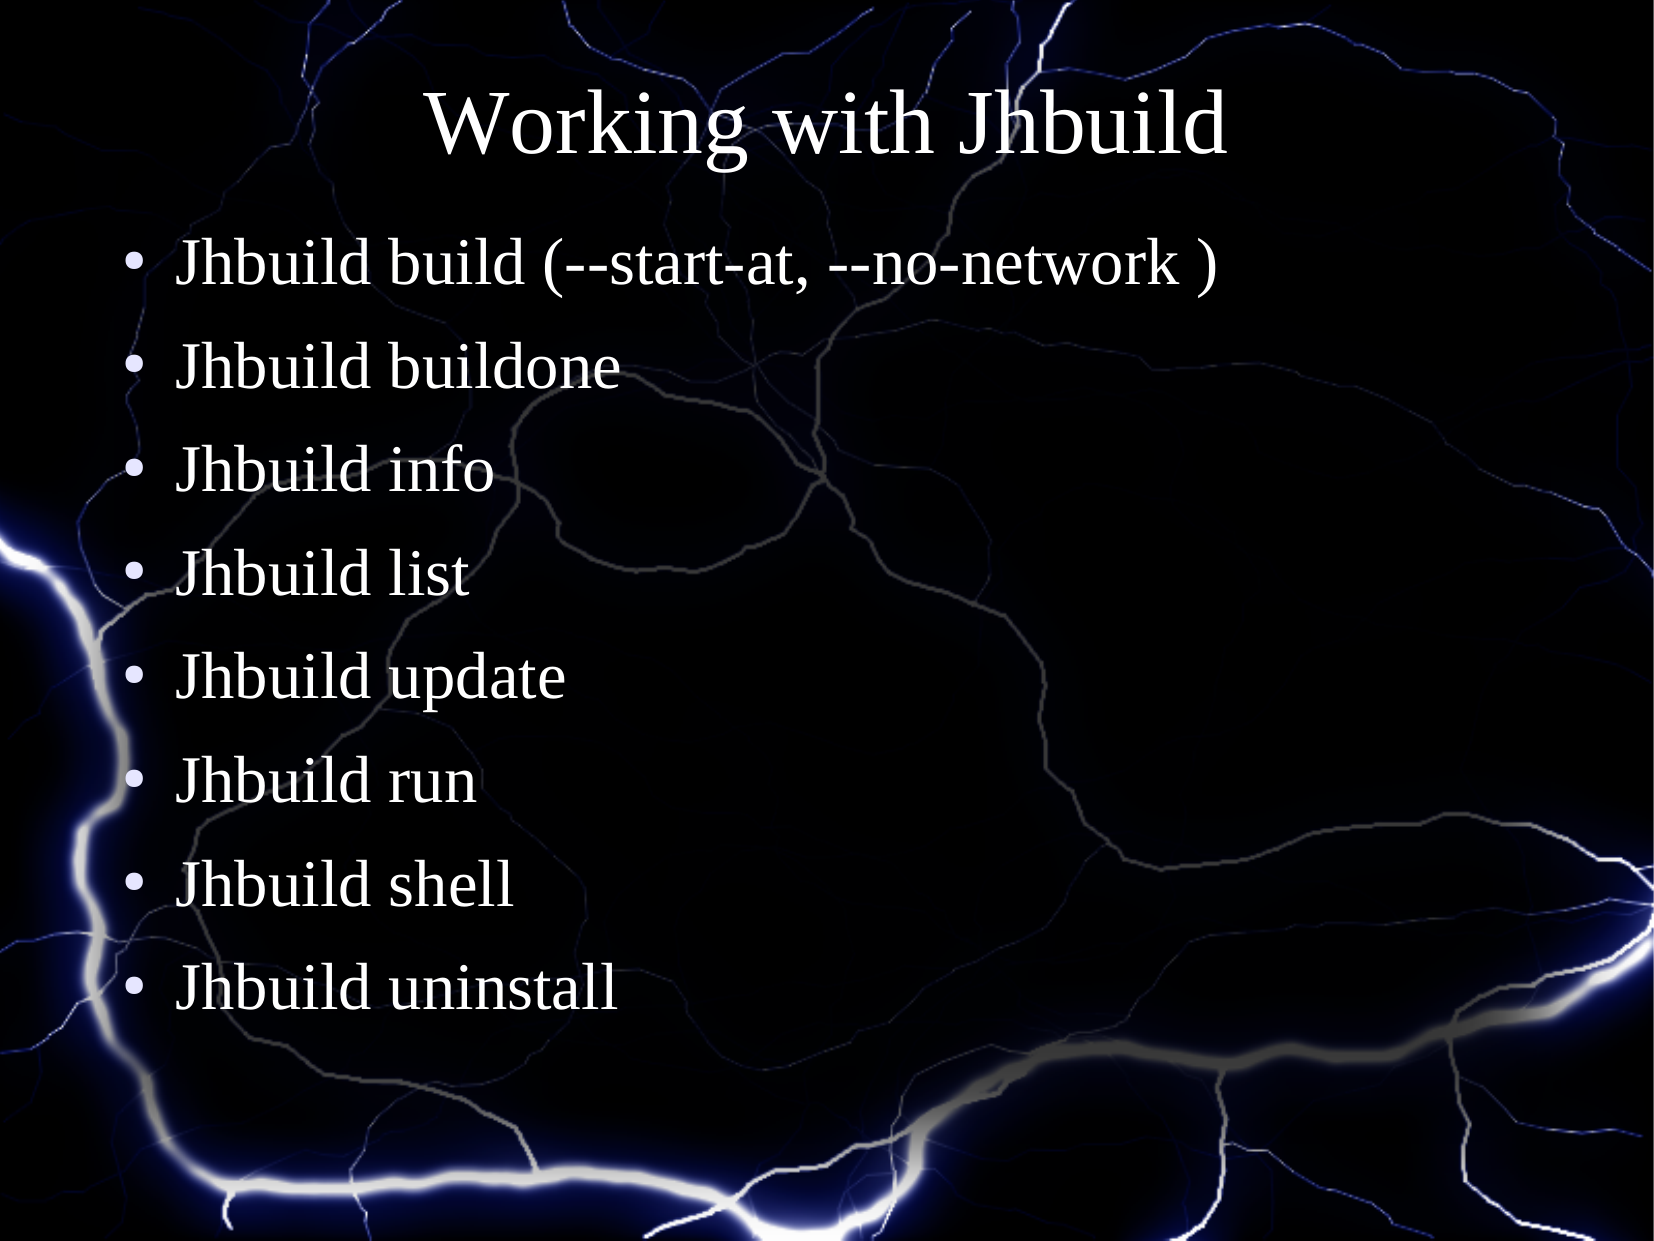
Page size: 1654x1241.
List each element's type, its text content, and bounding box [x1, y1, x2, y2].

list Jhbuild build (--start-at, --no-network ) Jhbuild buildone Jhbuild info Jhbuild list Jhbuild update Jhbuild run Jhbuild shell Jhbuild uninstall [86, 225, 1576, 1128]
picture [0, 0, 1654, 1241]
title Working with Jhbuild [82, 56, 1571, 188]
